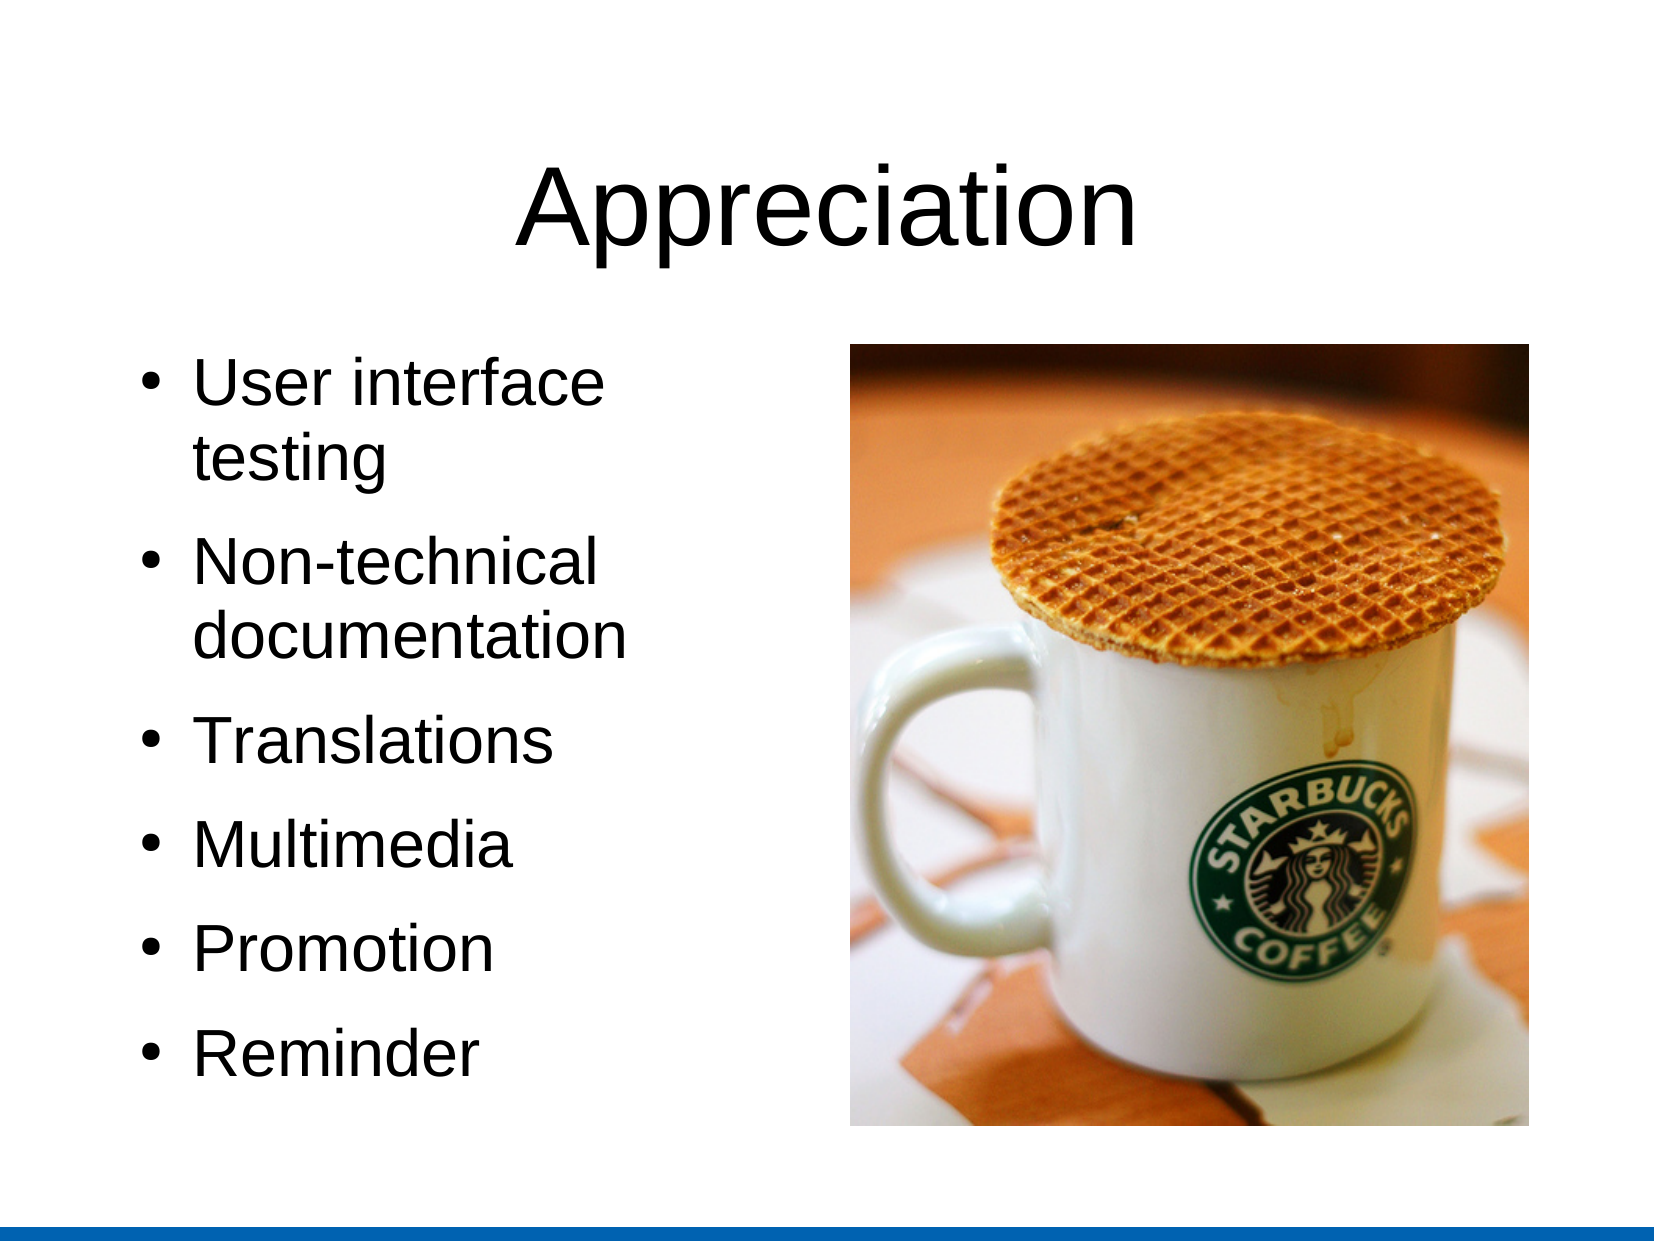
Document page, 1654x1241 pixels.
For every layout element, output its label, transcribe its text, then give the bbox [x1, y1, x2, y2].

list User interface testing Non-technical documentation Translations Multimedia Promotion Reminder [121, 344, 811, 1157]
picture [850, 344, 1529, 1126]
title Appreciation [121, 110, 1534, 303]
